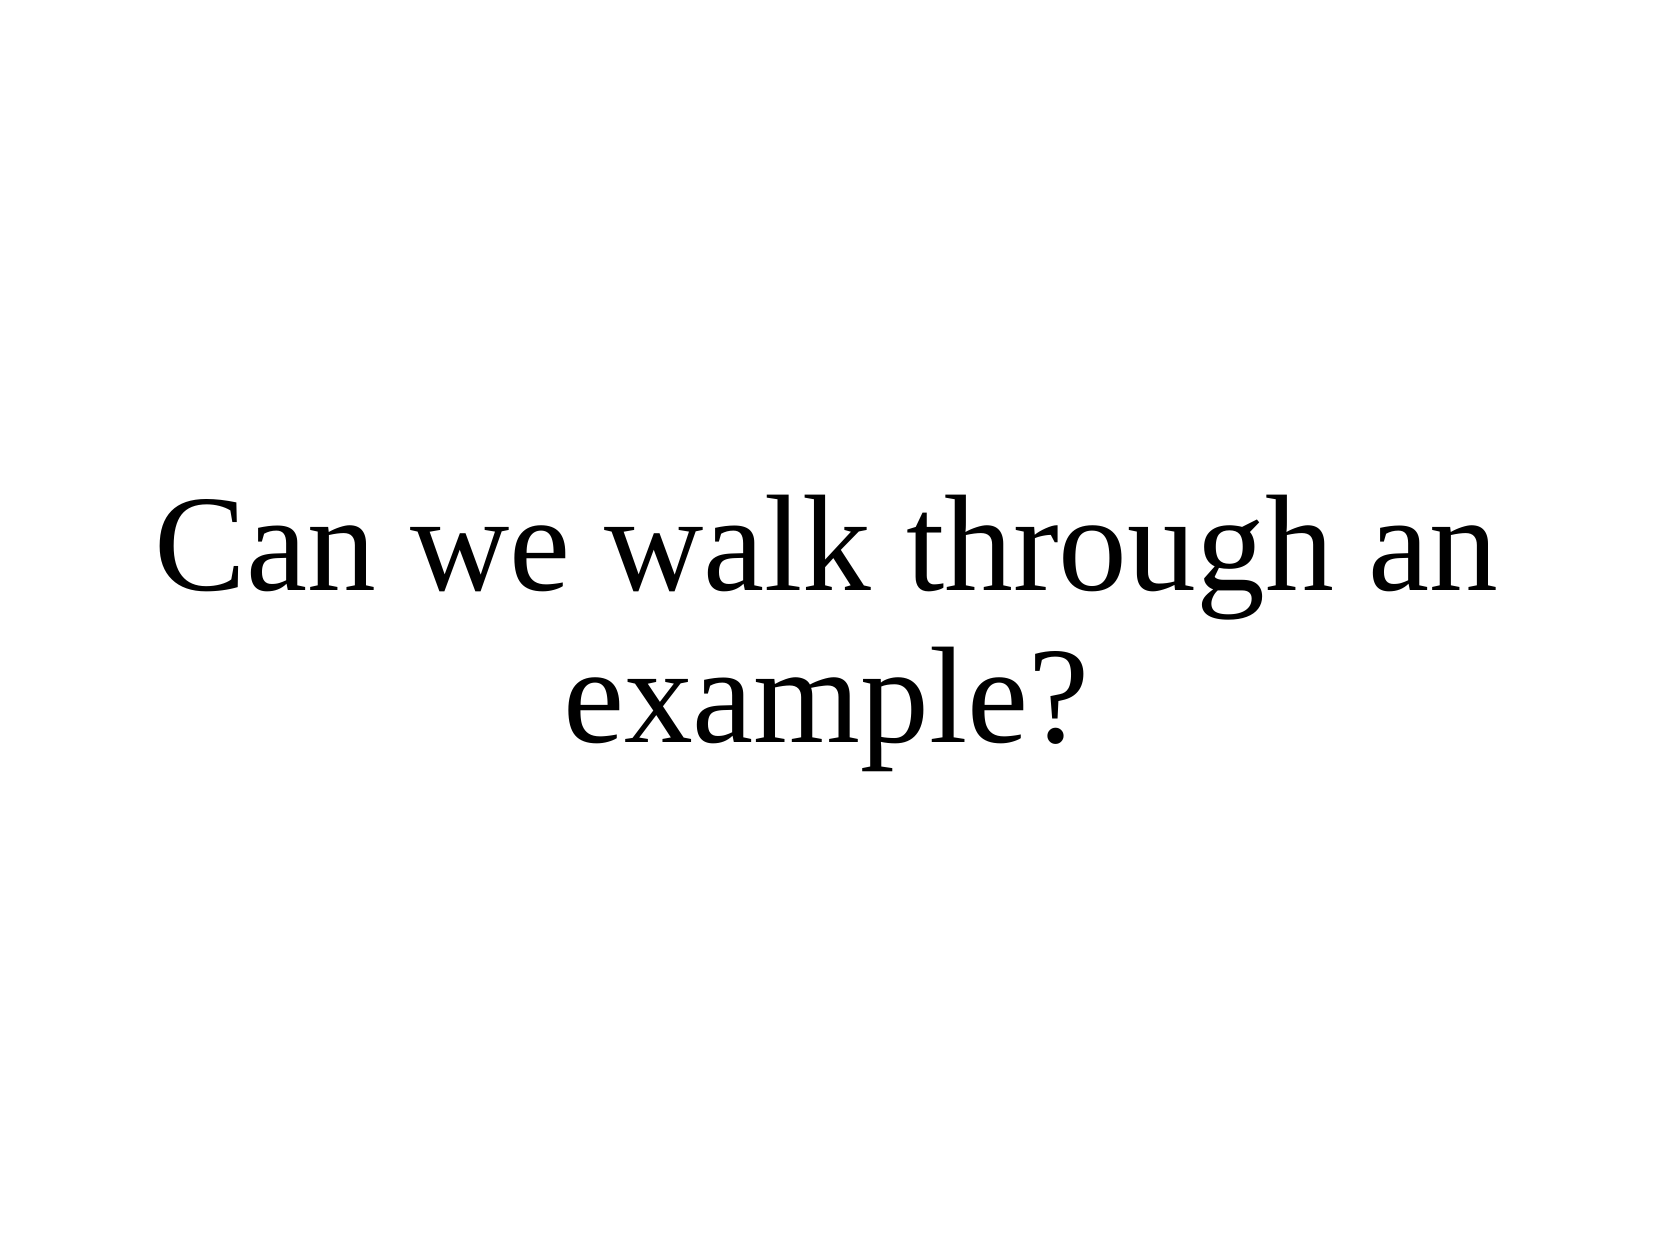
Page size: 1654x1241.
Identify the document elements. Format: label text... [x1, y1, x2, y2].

subtitle Can we walk through an example? [82, 88, 1571, 1152]
